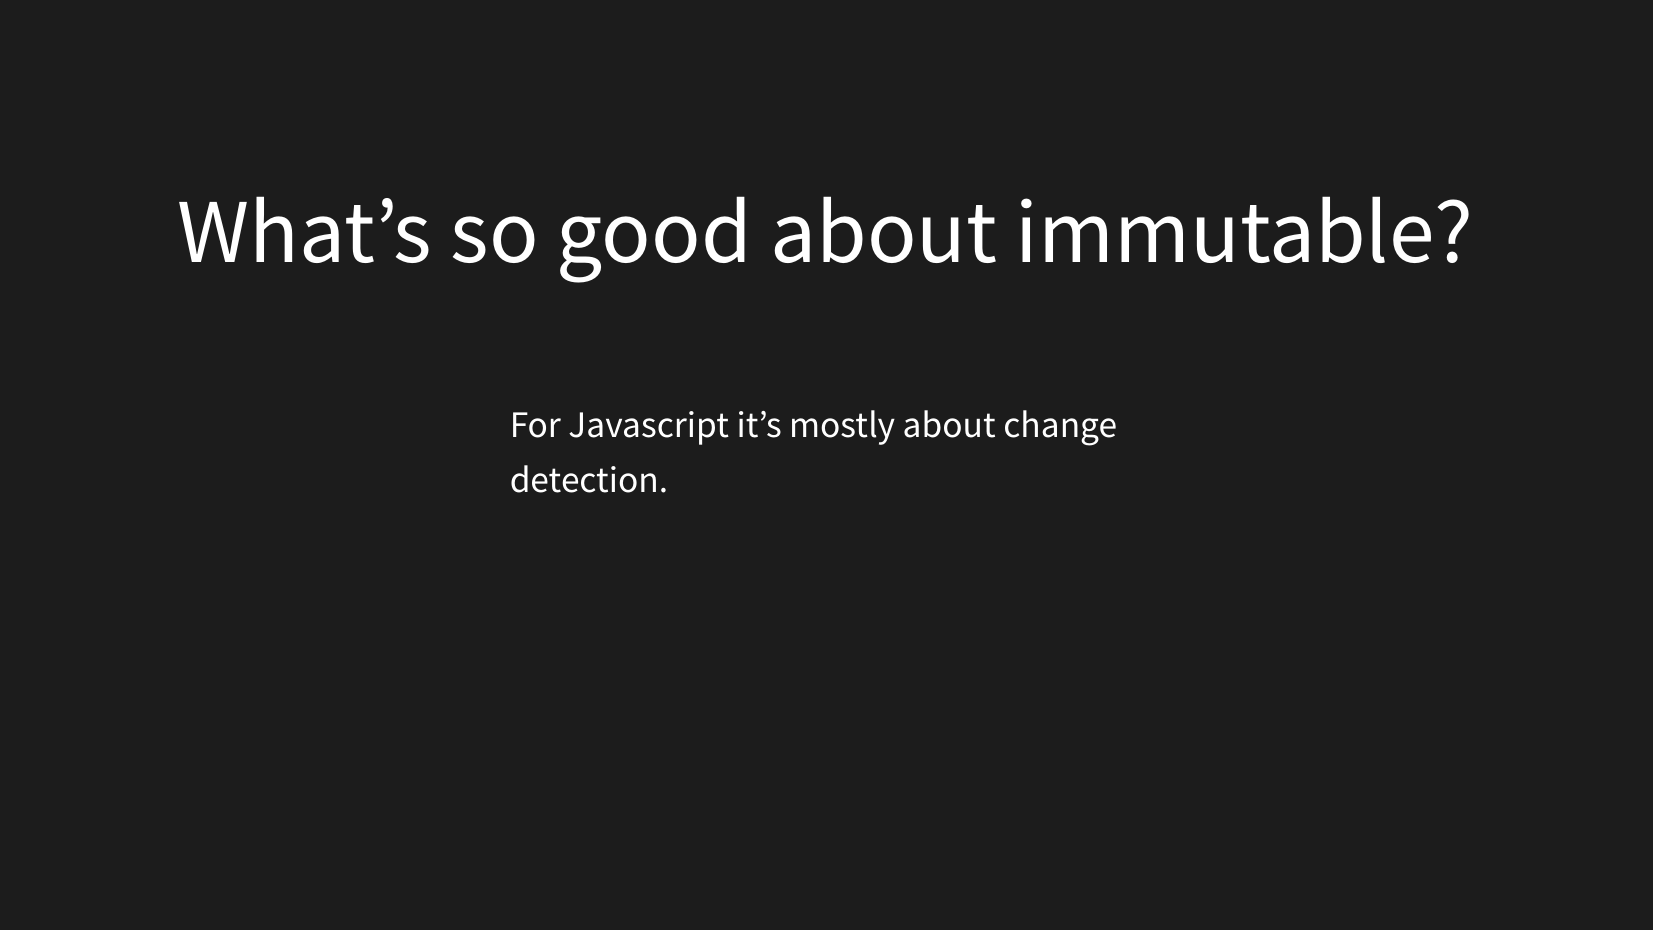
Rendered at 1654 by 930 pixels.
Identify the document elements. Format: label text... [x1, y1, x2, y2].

title What’s so good about immutable? [0, 115, 1653, 346]
text_box For Javascript it’s mostly about change detection. [495, 386, 1186, 511]
